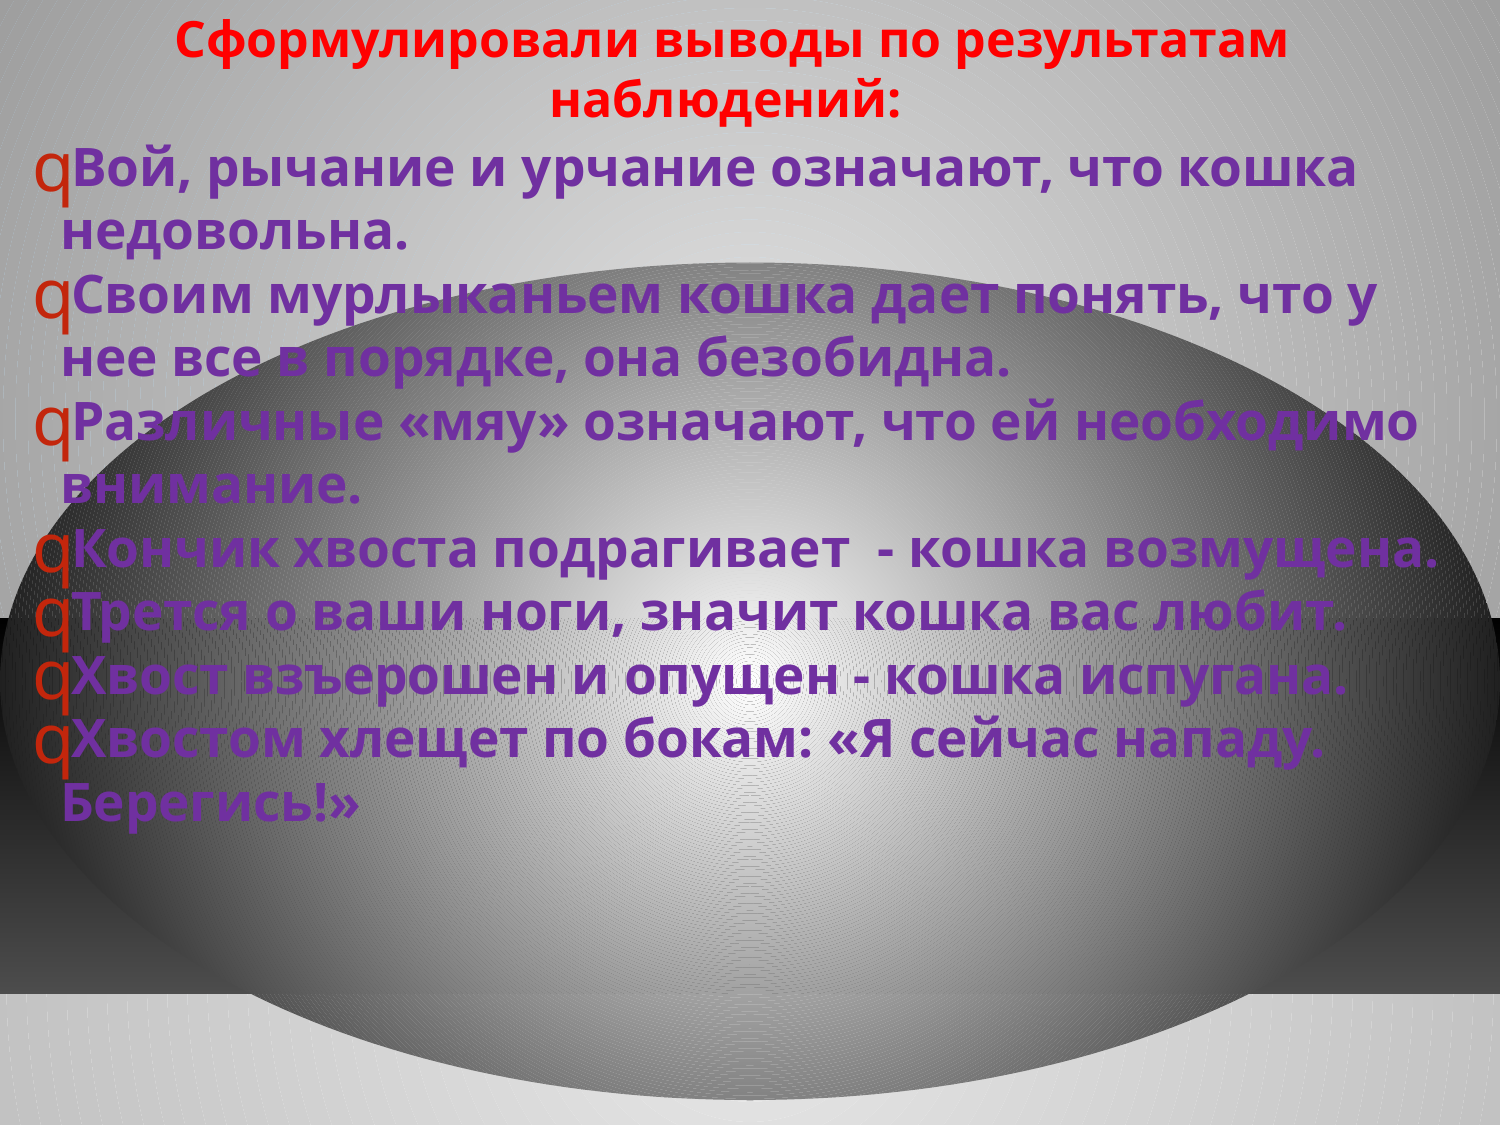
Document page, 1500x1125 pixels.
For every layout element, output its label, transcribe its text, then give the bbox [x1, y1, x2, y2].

list Вой, рычание и урчание означают, что кошка недовольна. Своим мурлыканьем кошка дает понять, что у нее все в порядке, она безобидна. Различные «мяу» означают, что ей необходимо внимание. Кончик хвоста подрагивает - кошка возмущена. Трется о ваши ноги, значит кошка вас любит. Хвост взъерошен и опущен - кошка испугана. Хвостом хлещет по бокам: «Я сейчас нападу. Берегись!» [17, 125, 1500, 851]
text_box Сформулировали выводы по результатам наблюдений: [88, 0, 1377, 137]
